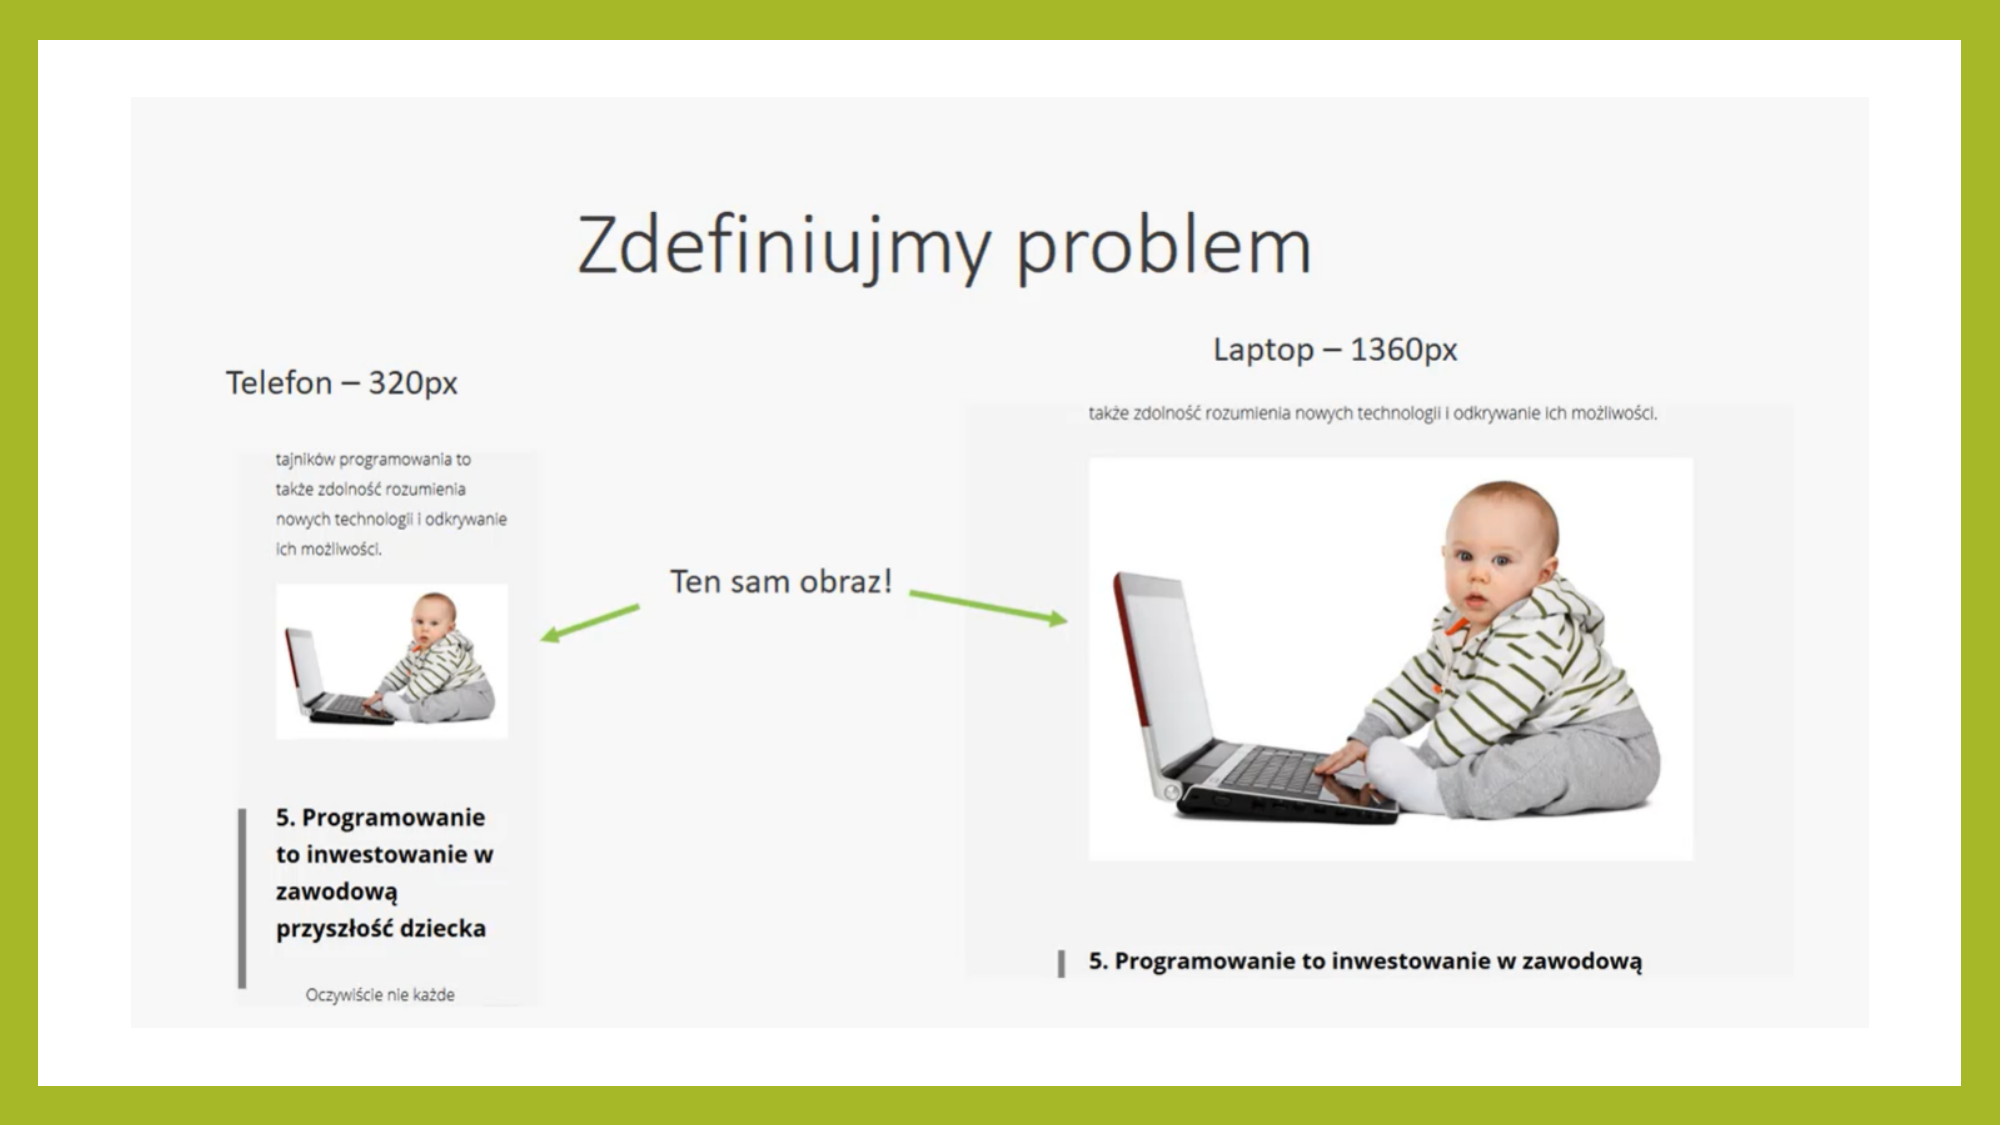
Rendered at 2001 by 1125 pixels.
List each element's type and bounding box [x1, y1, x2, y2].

picture [131, 97, 1869, 1028]
